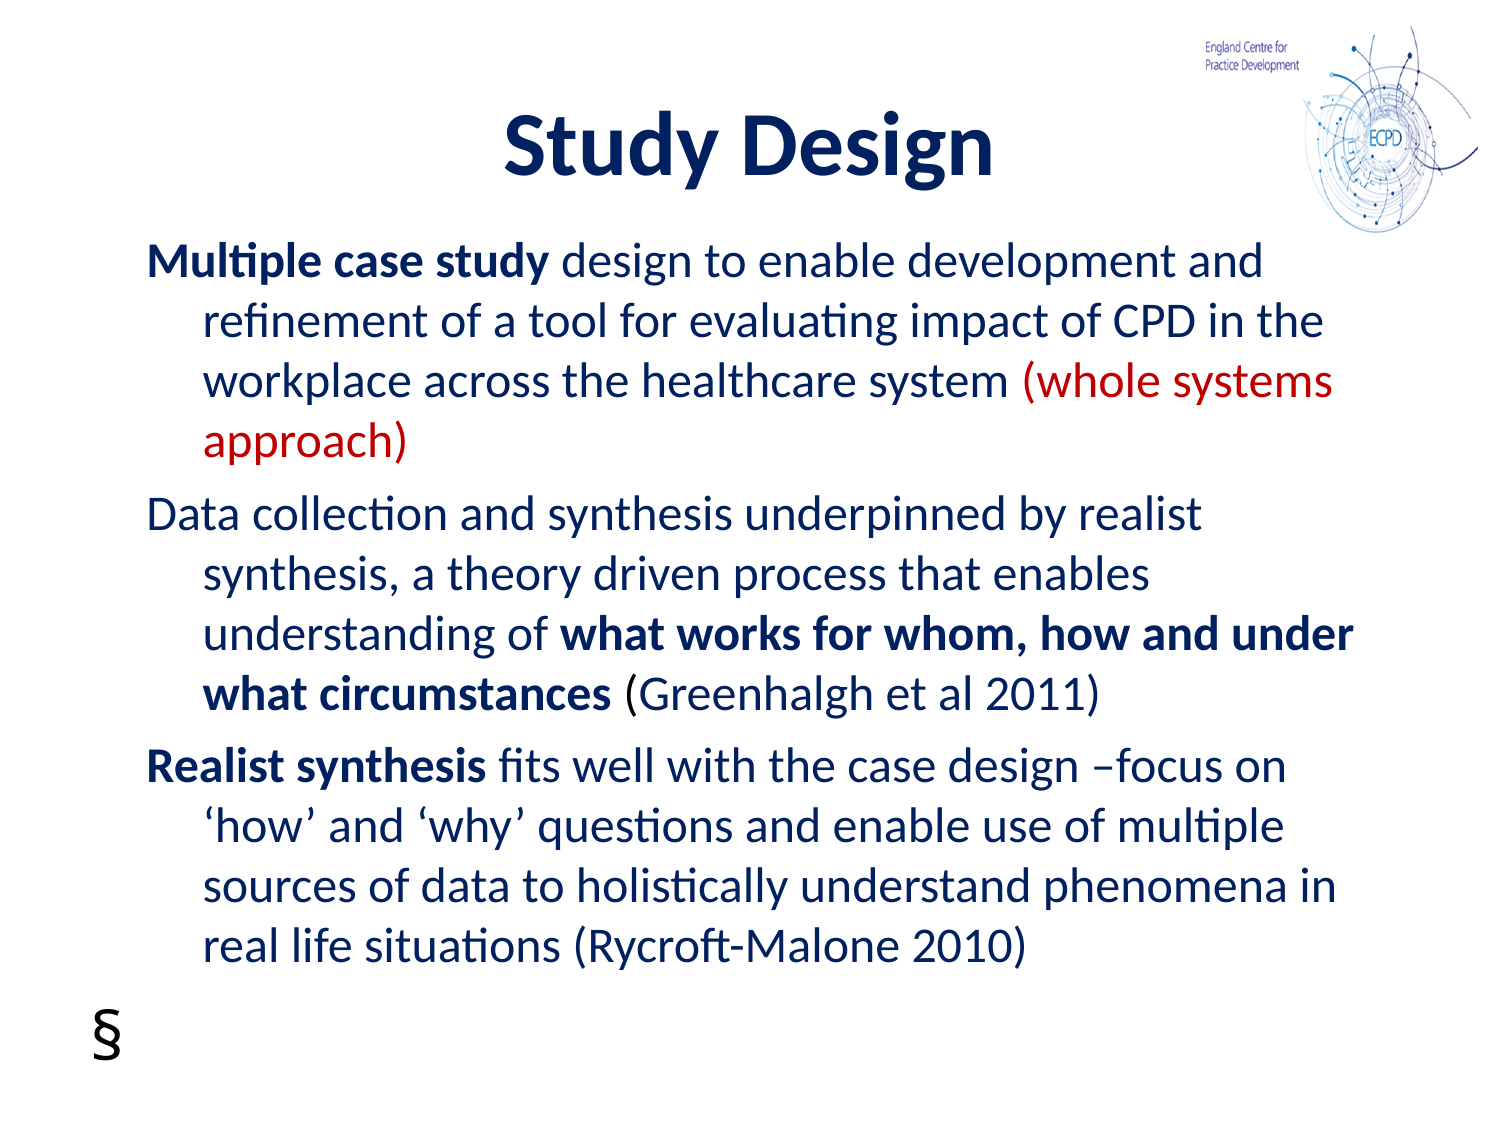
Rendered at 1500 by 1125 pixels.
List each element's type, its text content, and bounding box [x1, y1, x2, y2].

picture [1194, 26, 1478, 240]
title Study Design [75, 45, 1194, 219]
list Multiple case study design to enable development and refinement of a tool for evaluating impact of CPD in the workplace across the healthcare system (whole systems approach) Data collection and synthesis underpinned by realist synthesis, a theory driven process that enables understanding of what works for whom, how and under what circumstances (Greenhalgh et al 2011) Realist synthesis fits well with the case design –focus on ‘how’ and ‘why’ questions and enable use of multiple sources of data to holistically understand phenomena in real life situations (Rycroft-Malone 2010) [75, 219, 1426, 1005]
